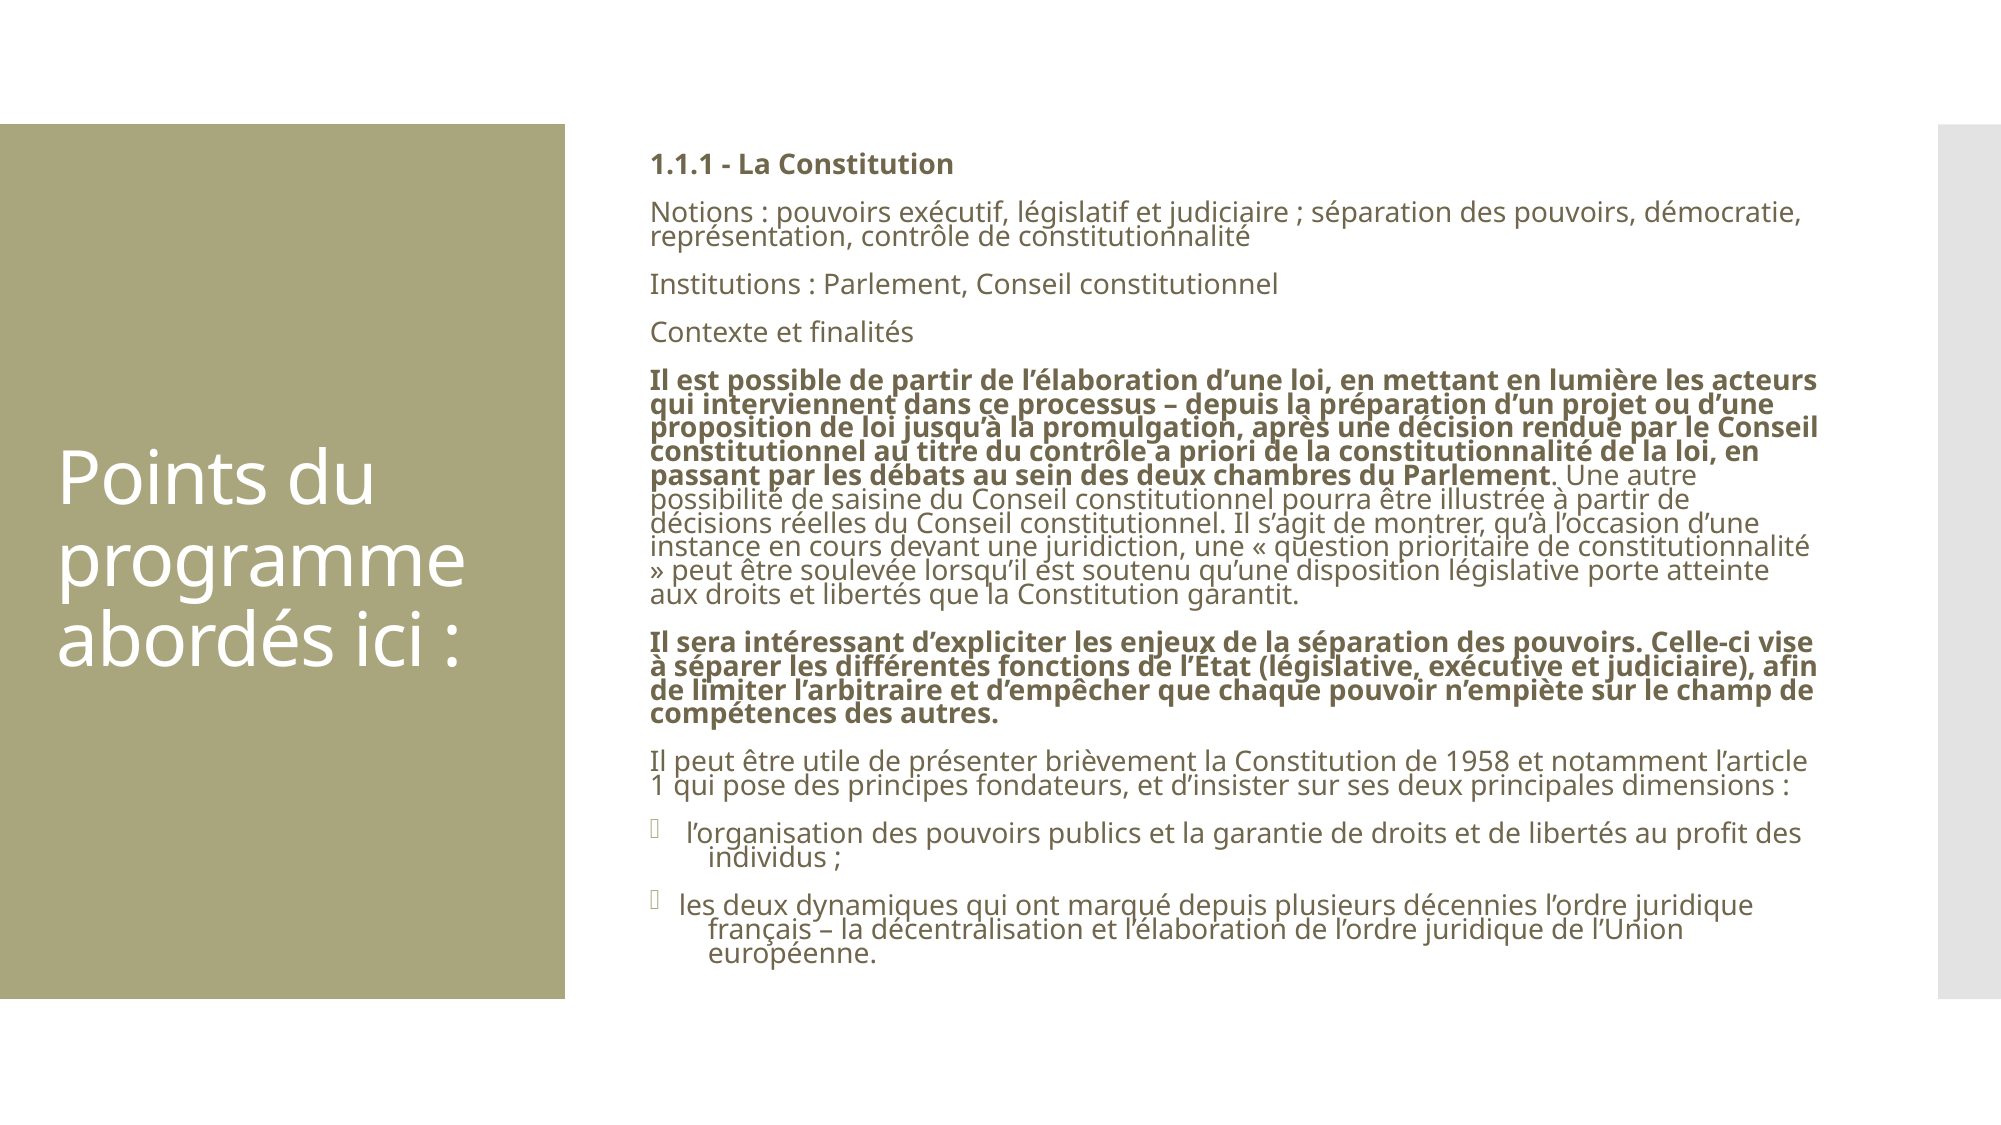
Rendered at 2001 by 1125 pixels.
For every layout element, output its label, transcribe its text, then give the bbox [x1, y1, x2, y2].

title Points du programme abordés ici : [41, 184, 526, 940]
list 1.1.1 - La Constitution Notions : pouvoirs exécutif, législatif et judiciaire ; séparation des pouvoirs, démocratie, représentation, contrôle de constitutionnalité Institutions : Parlement, Conseil constitutionnel Contexte et finalités Il est possible de partir de l’élaboration d’une loi, en mettant en lumière les acteurs qui interviennent dans ce processus – depuis la préparation d’un projet ou d’une proposition de loi jusqu’à la promulgation, après une décision rendue par le Conseil constitutionnel au titre du contrôle a priori de la constitutionnalité de la loi, en passant par les débats au sein des deux chambres du Parlement. Une autre possibilité de saisine du Conseil constitutionnel pourra être illustrée à partir de décisions réelles du Conseil constitutionnel. Il s’agit de montrer, qu’à l’occasion d’une instance en cours devant une juridiction, une « question prioritaire de constitutionnalité » peut être soulevée lorsqu’il est soutenu qu’une disposition législative porte atteinte aux droits et libertés que la Constitution garantit. Il sera intéressant d’expliciter les enjeux de la séparation des pouvoirs. Celle-ci vise à séparer les différentes fonctions de l’État (législative, exécutive et judiciaire), afin de limiter l’arbitraire et d’empêcher que chaque pouvoir n’empiète sur le champ de compétences des autres. Il peut être utile de présenter brièvement la Constitution de 1958 et notamment l’article 1 qui pose des principes fondateurs, et d’insister sur ses deux principales dimensions : l’organisation des pouvoirs publics et la garantie de droits et de libertés au profit des individus ; les deux dynamiques qui ont marqué depuis plusieurs décennies l’ordre juridique français – la décentralisation et l’élaboration de l’ordre juridique de l’Union européenne. [634, 141, 1835, 982]
